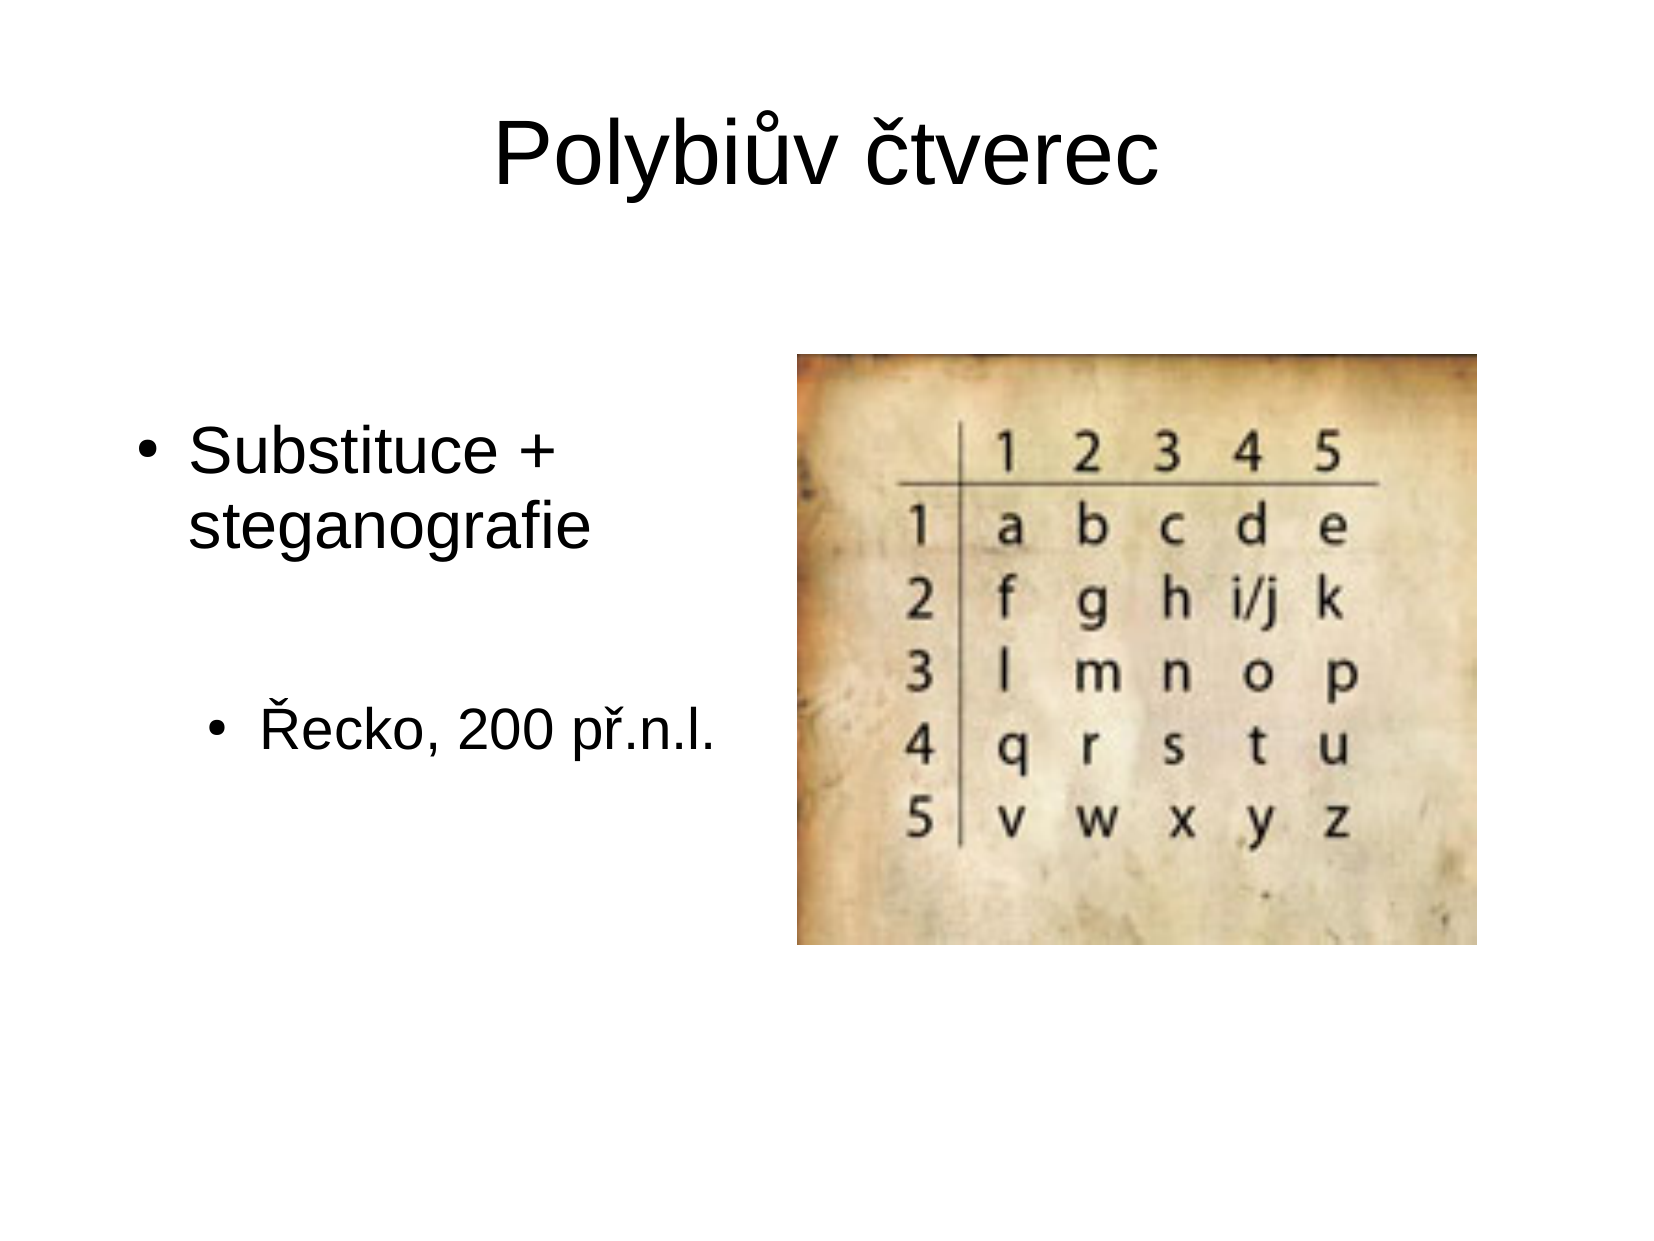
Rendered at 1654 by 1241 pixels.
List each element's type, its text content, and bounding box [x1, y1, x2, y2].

title Polybiův čtverec [82, 49, 1571, 257]
list Substituce + steganografie Řecko, 200 př.n.l. [118, 413, 768, 1094]
picture [797, 354, 1477, 945]
